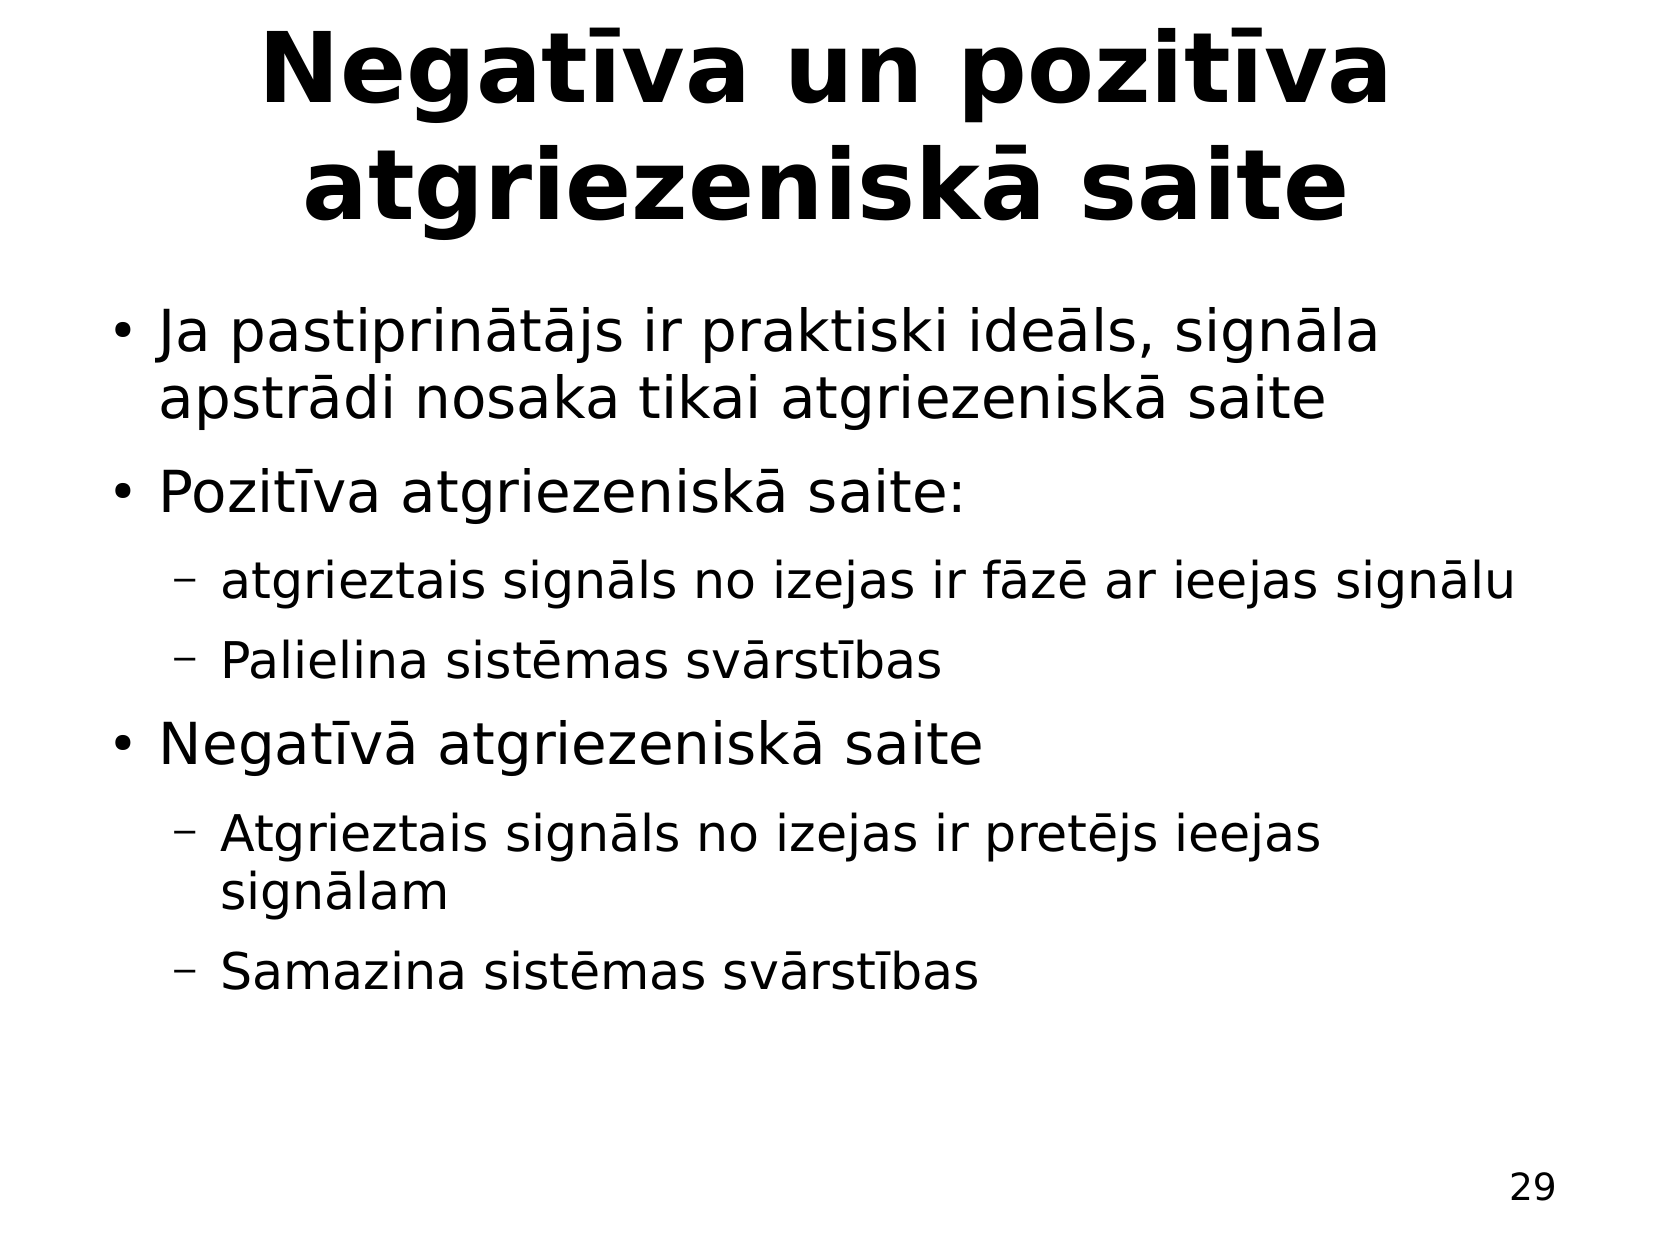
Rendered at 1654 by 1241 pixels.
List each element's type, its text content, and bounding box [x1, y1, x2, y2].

title Negatīva un pozitīva atgriezeniskā saite [82, 49, 1571, 195]
list Ja pastiprinātājs ir praktiski ideāls, signāla apstrādi nosaka tikai atgriezeniskā saite Pozitīva atgriezeniskā saite: atgrieztais signāls no izejas ir fāzē ar ieejas signālu Palielina sistēmas svārstības Negatīvā atgriezeniskā saite Atgrieztais signāls no izejas ir pretējs ieejas signālam Samazina sistēmas svārstības [82, 290, 1571, 1010]
